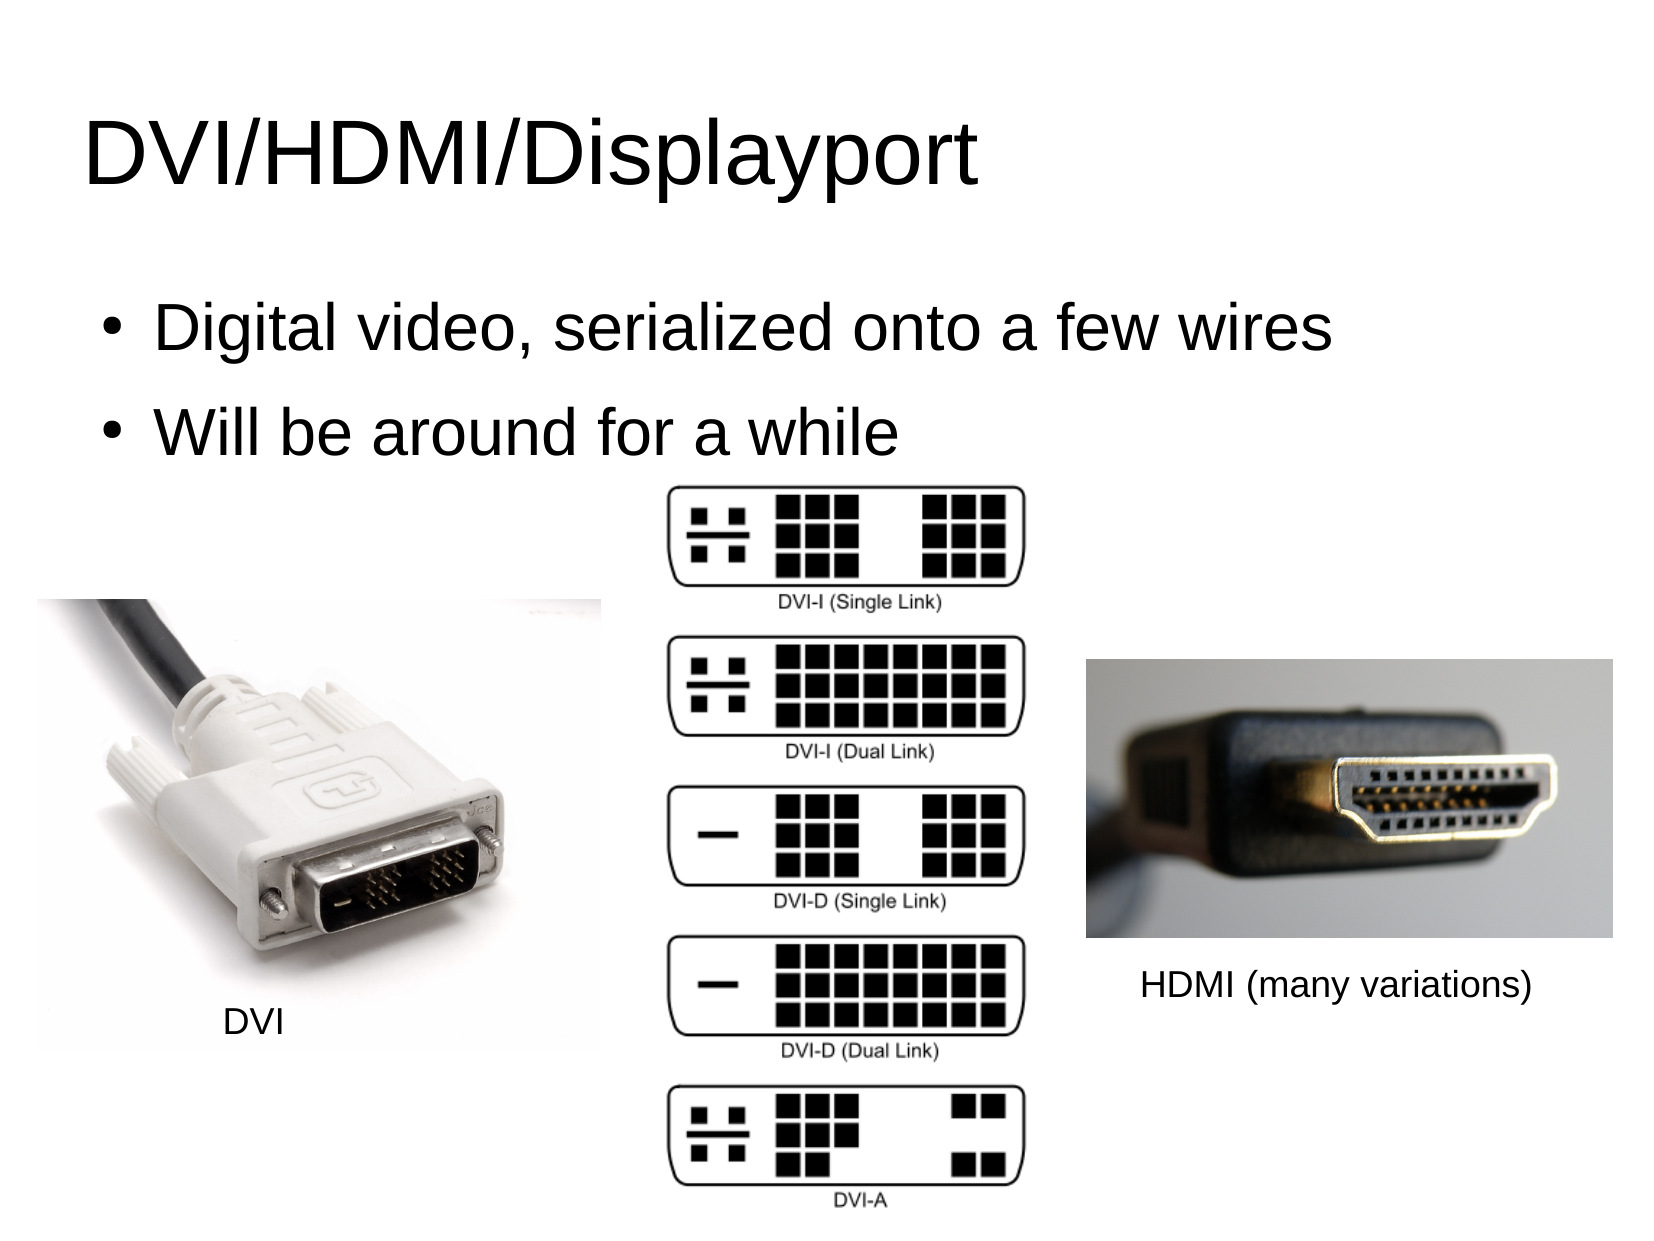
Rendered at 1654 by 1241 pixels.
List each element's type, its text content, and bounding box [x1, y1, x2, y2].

text_box HDMI (many variations) [1125, 955, 1547, 1013]
list Digital video, serialized onto a few wires Will be around for a while [82, 290, 1571, 1094]
picture [37, 599, 601, 1051]
text_box DVI [207, 993, 301, 1051]
title DVI/HDMI/Displayport [82, 56, 1571, 250]
picture [651, 459, 1051, 1241]
picture [1086, 659, 1613, 938]
